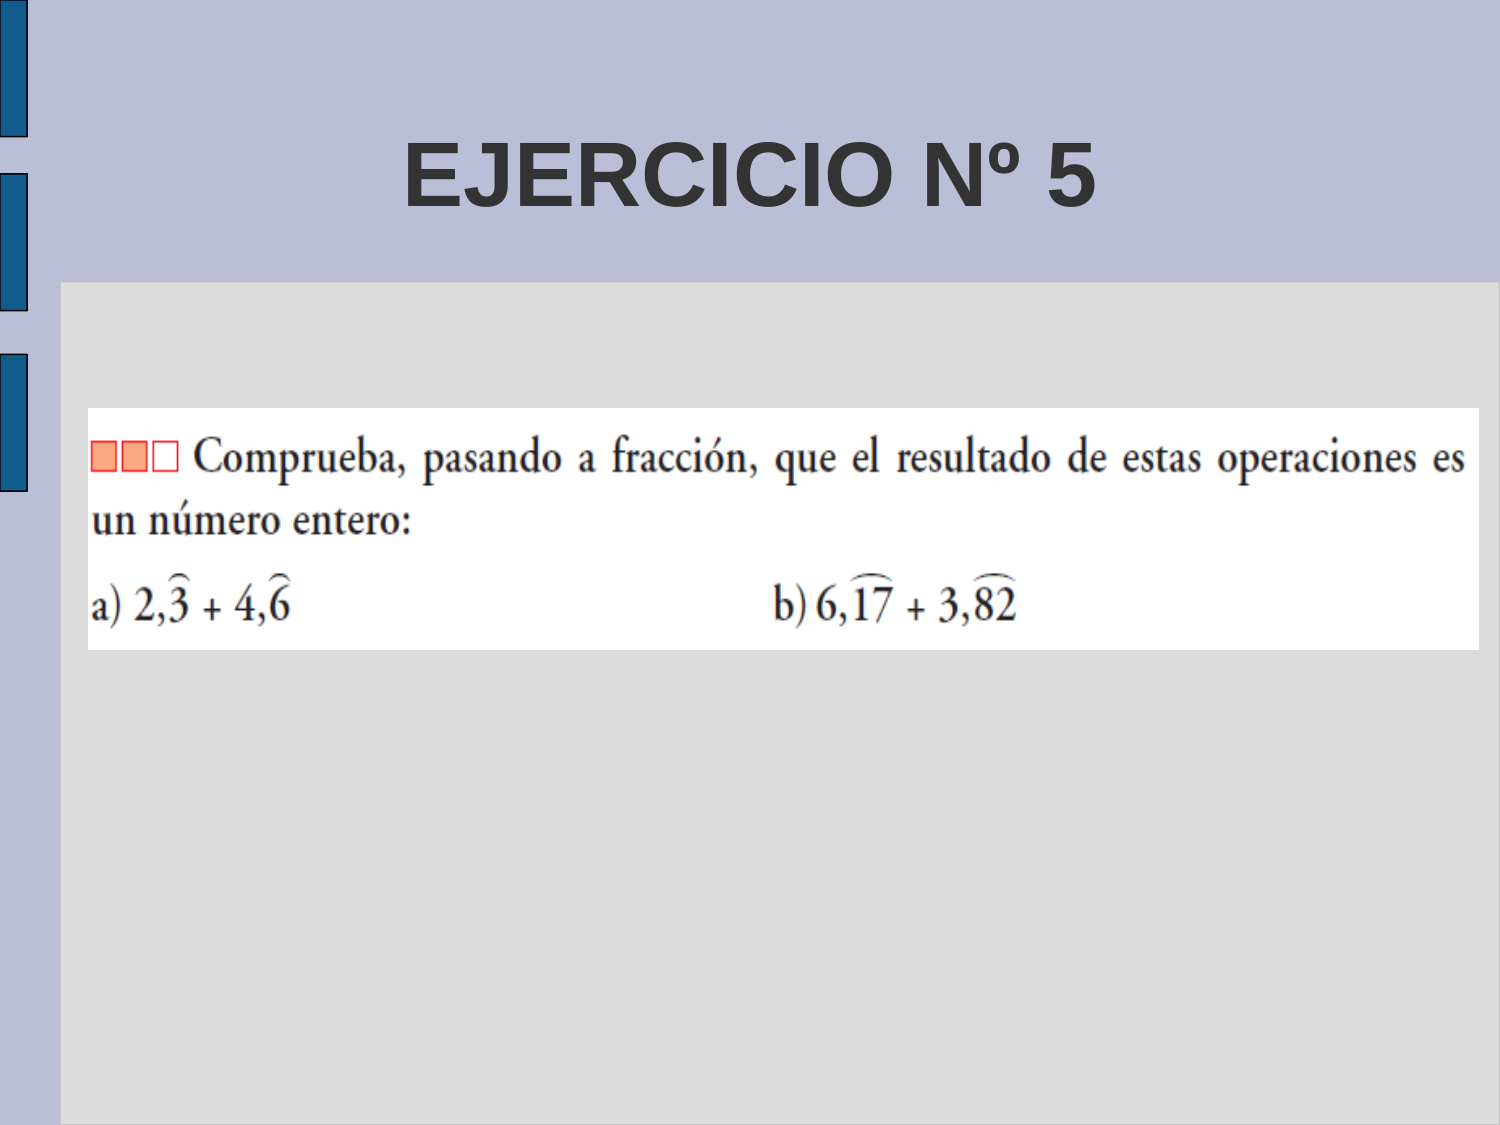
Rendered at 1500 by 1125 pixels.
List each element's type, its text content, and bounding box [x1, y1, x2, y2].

title EJERCICIO Nº 5 [110, 80, 1391, 271]
picture [88, 408, 1479, 650]
